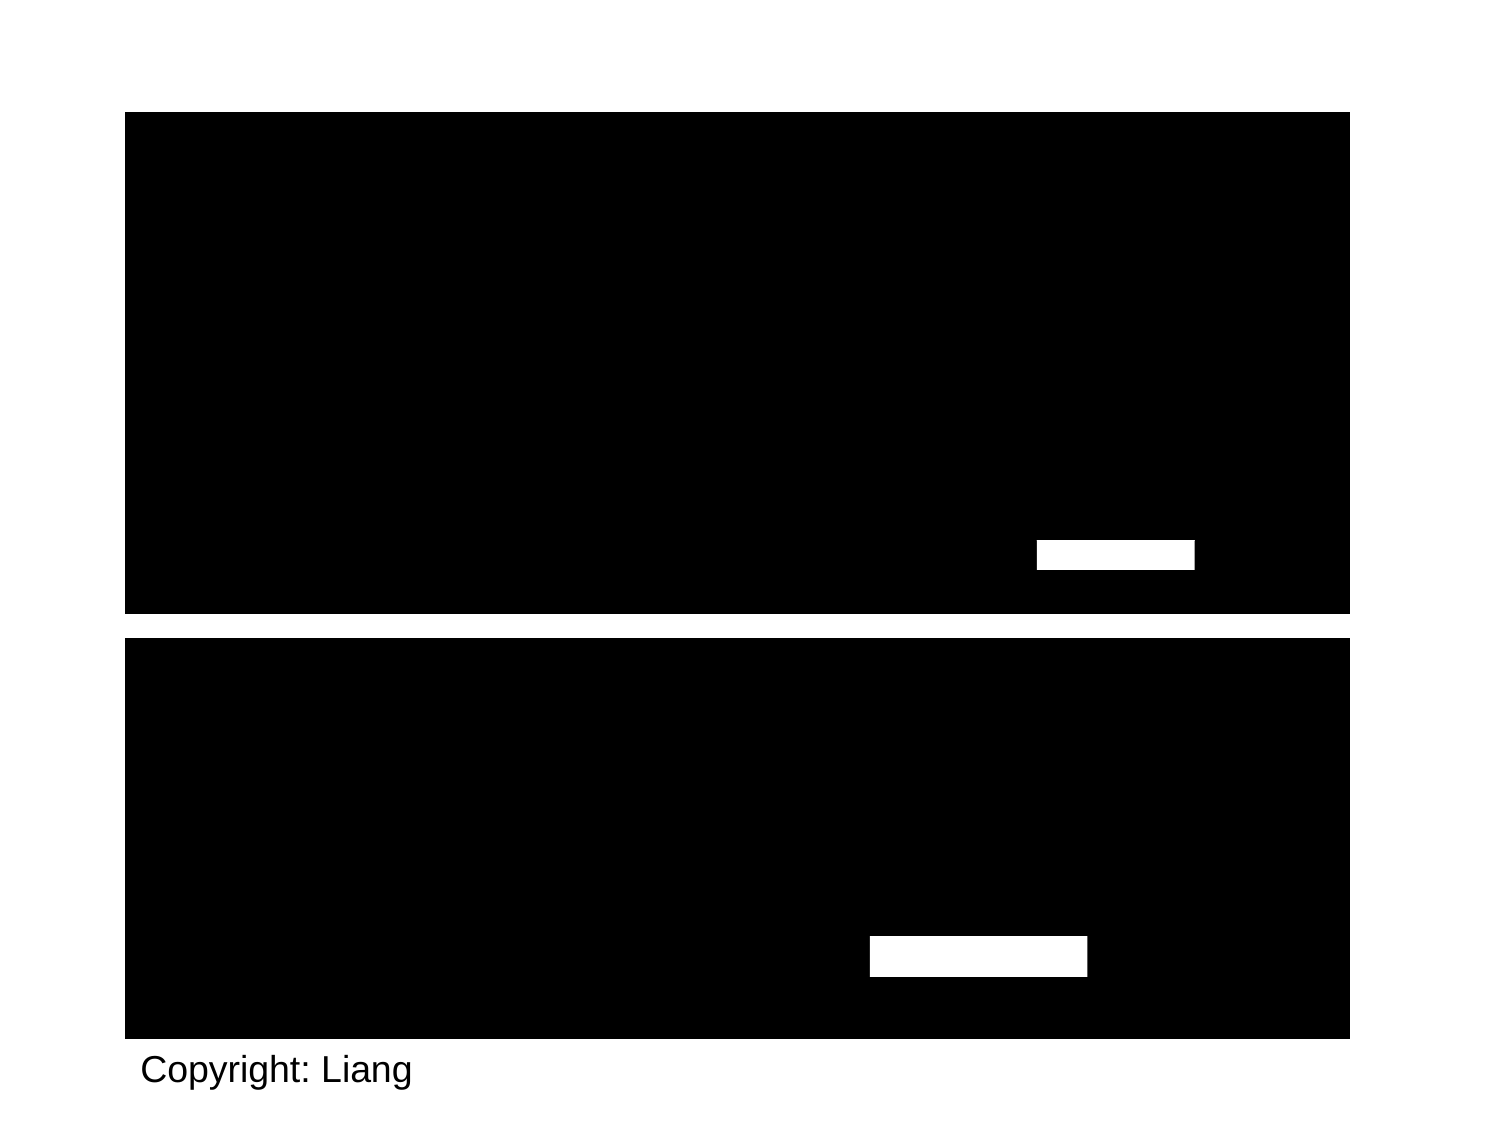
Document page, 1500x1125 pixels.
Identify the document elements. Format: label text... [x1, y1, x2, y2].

picture [125, 637, 1351, 1040]
picture [125, 112, 1351, 614]
text_box Copyright: Liang [125, 1040, 428, 1098]
